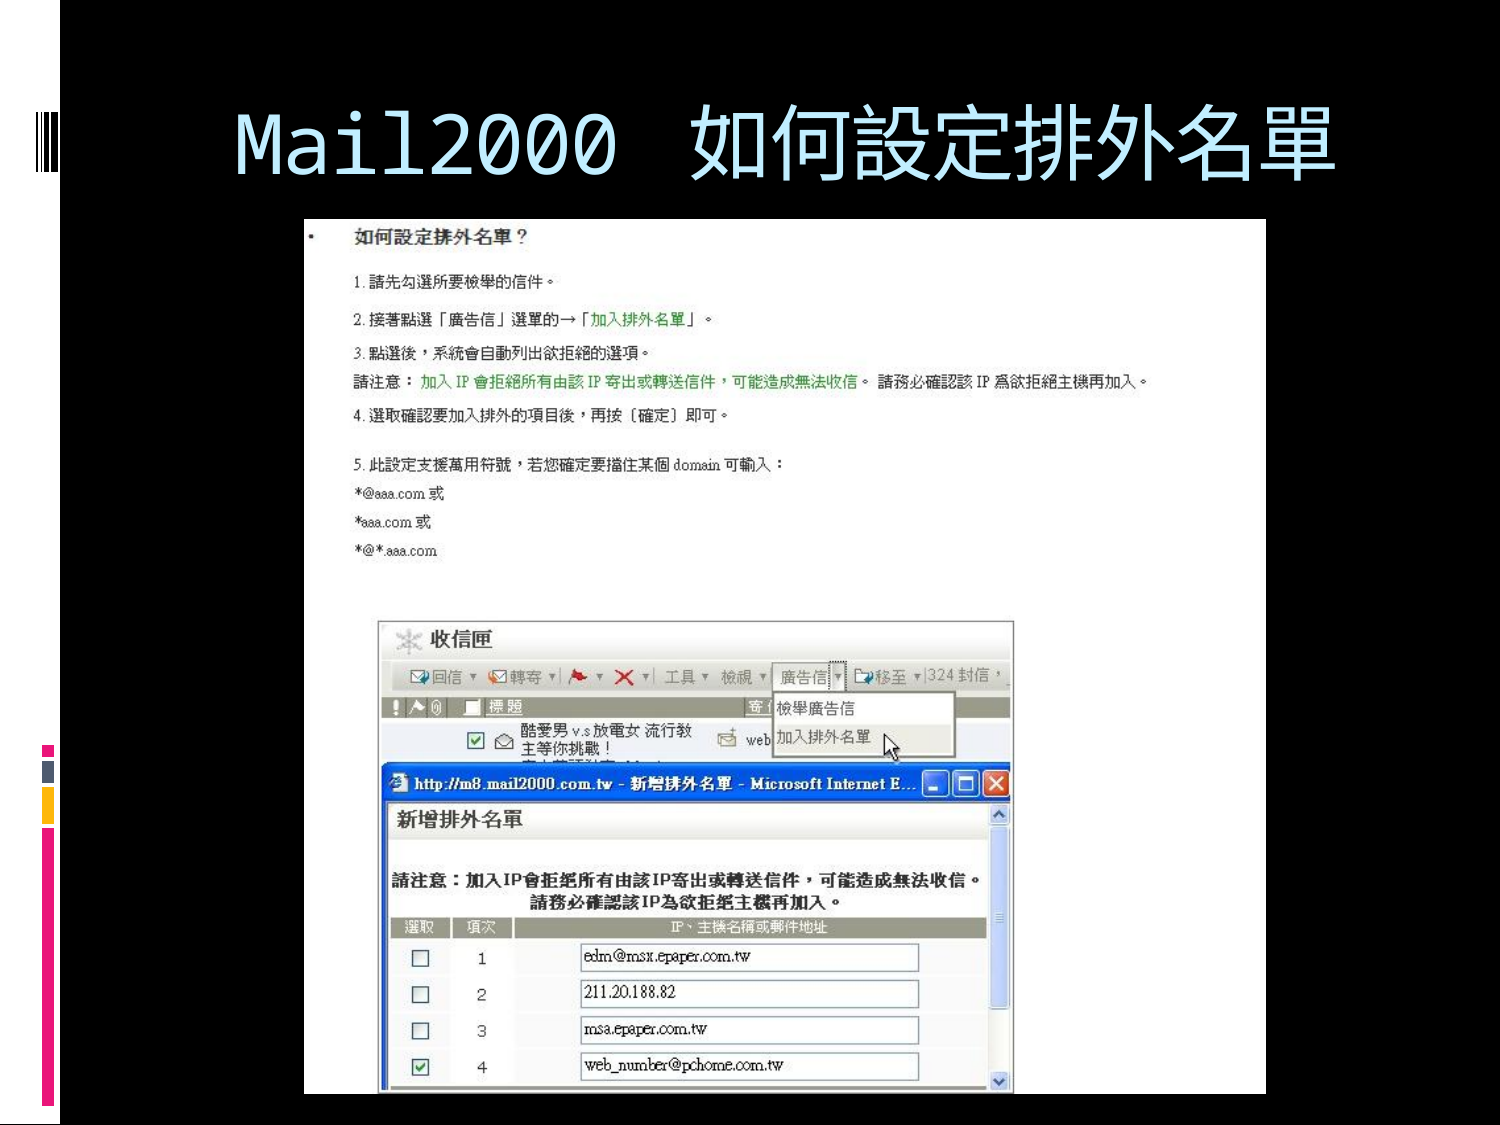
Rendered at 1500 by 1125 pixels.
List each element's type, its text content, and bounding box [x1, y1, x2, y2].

title Mail2000 如何設定排外名單 [150, 84, 1426, 235]
picture [304, 235, 1266, 1094]
